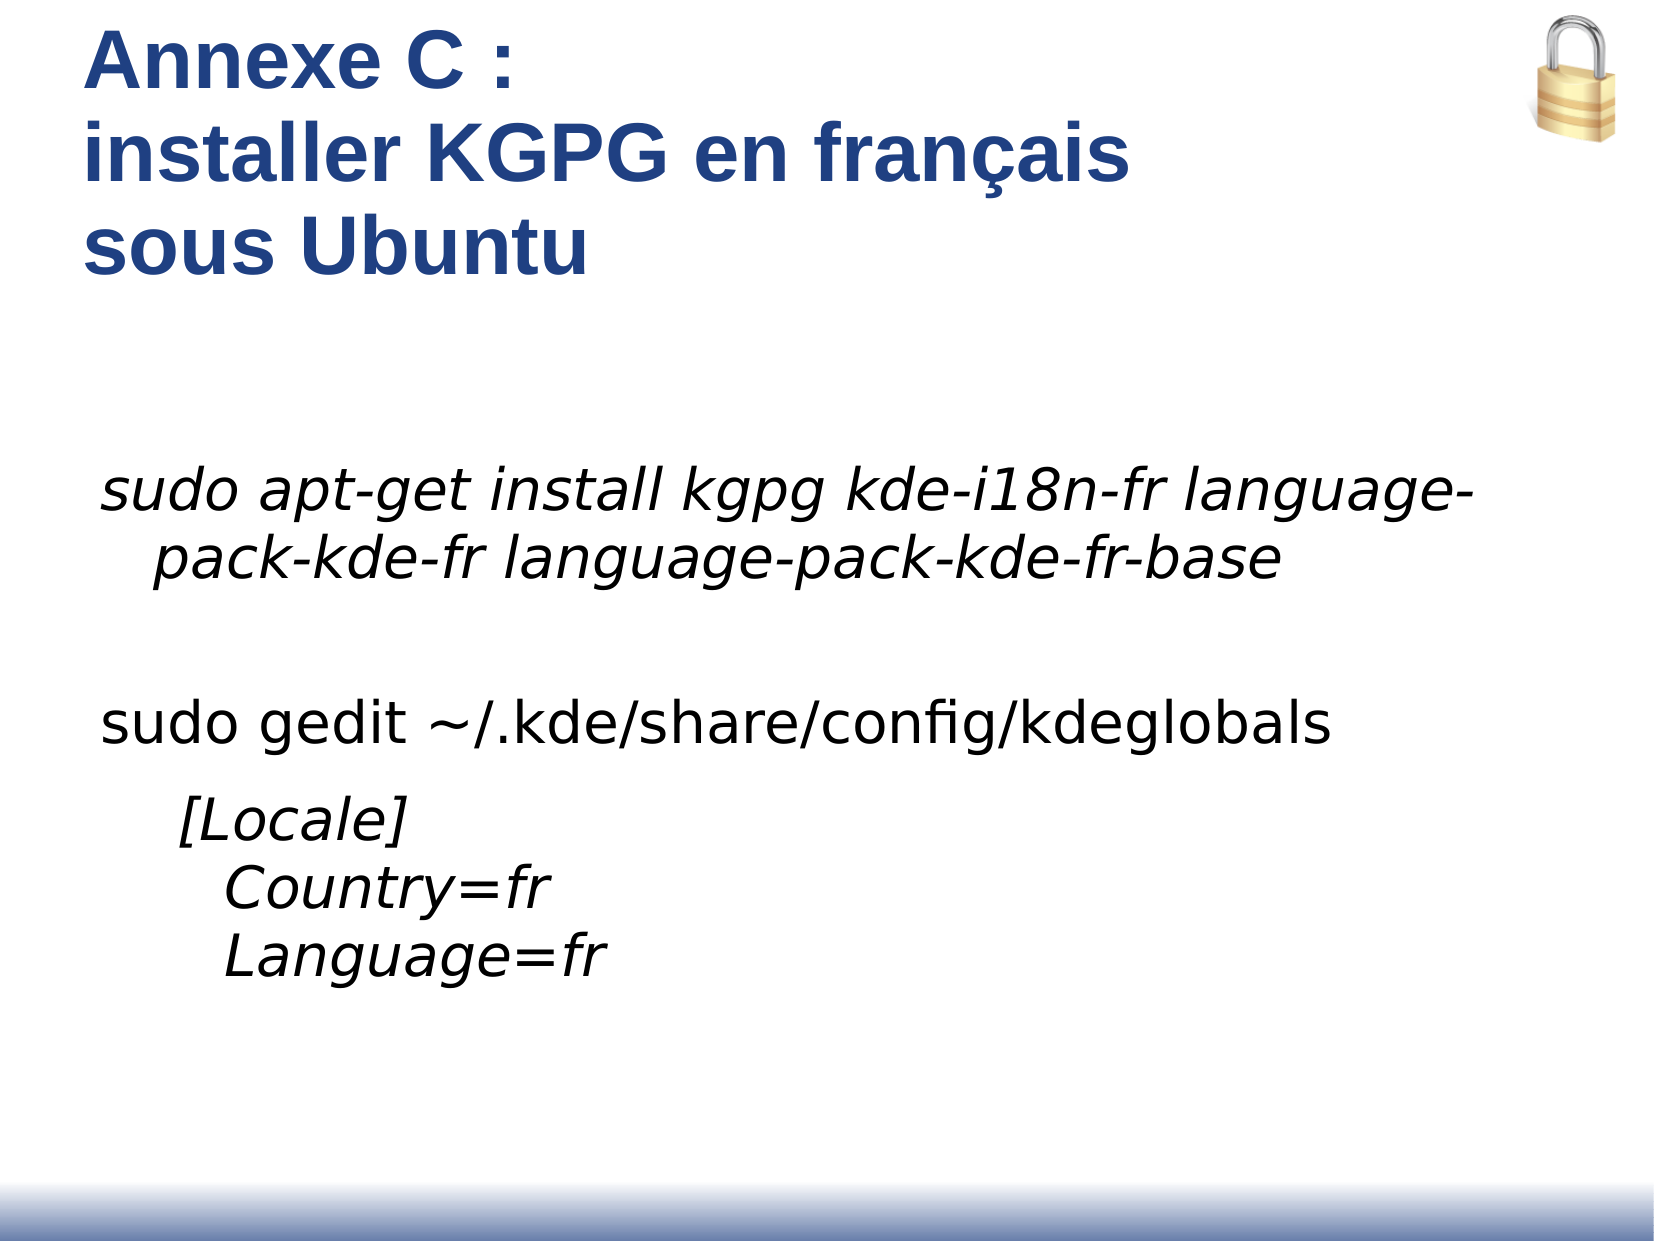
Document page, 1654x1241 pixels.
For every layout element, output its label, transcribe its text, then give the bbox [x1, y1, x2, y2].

picture [1505, 11, 1642, 148]
title Annexe C : installer KGPG en français sous Ubuntu [82, 13, 1571, 293]
list sudo apt-get install kgpg kde-i18n-fr language-pack-kde-fr language-pack-kde-fr-base sudo gedit ~/.kde/share/config/kdeglobals [Locale] Country=fr Language=fr [82, 324, 1571, 1123]
